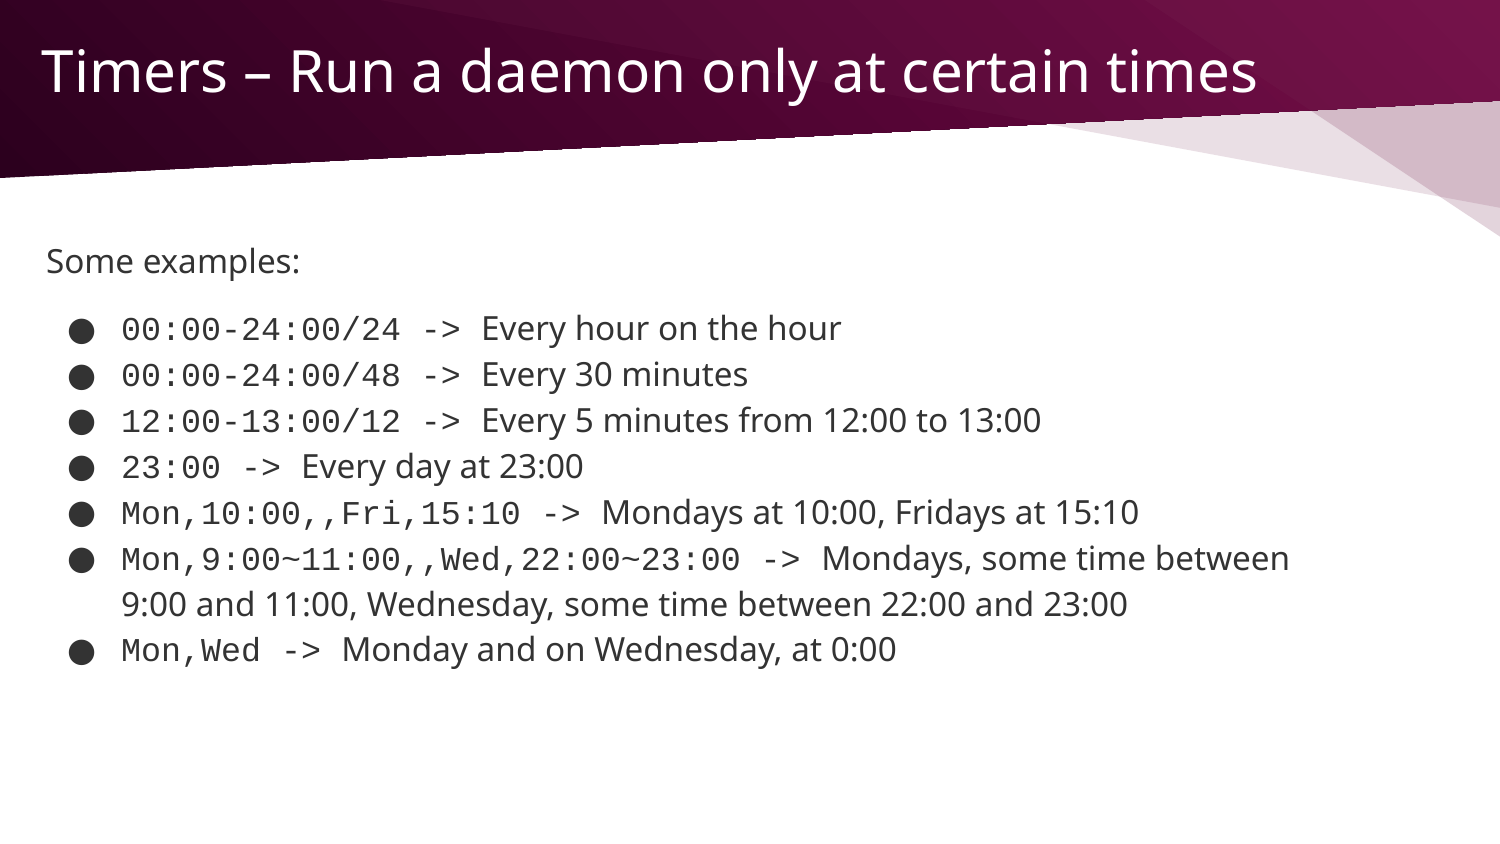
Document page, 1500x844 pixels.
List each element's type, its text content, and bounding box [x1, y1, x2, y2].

title Timers – Run a daemon only at certain times [41, 5, 1336, 134]
list Some examples: 00:00-24:00/24 -> Every hour on the hour 00:00-24:00/48 -> Every 30 minutes 12:00-13:00/12 -> Every 5 minutes from 12:00 to 13:00 23:00 -> Every day at 23:00 Mon,10:00,,Fri,15:10 -> Mondays at 10:00, Fridays at 15:10 Mon,9:00~11:00,,Wed,22:00~23:00 -> Mondays, some time between 9:00 and 11:00, Wednesday, some time between 22:00 and 23:00 Mon,Wed -> Monday and on Wednesday, at 0:00 [35, 229, 1324, 789]
